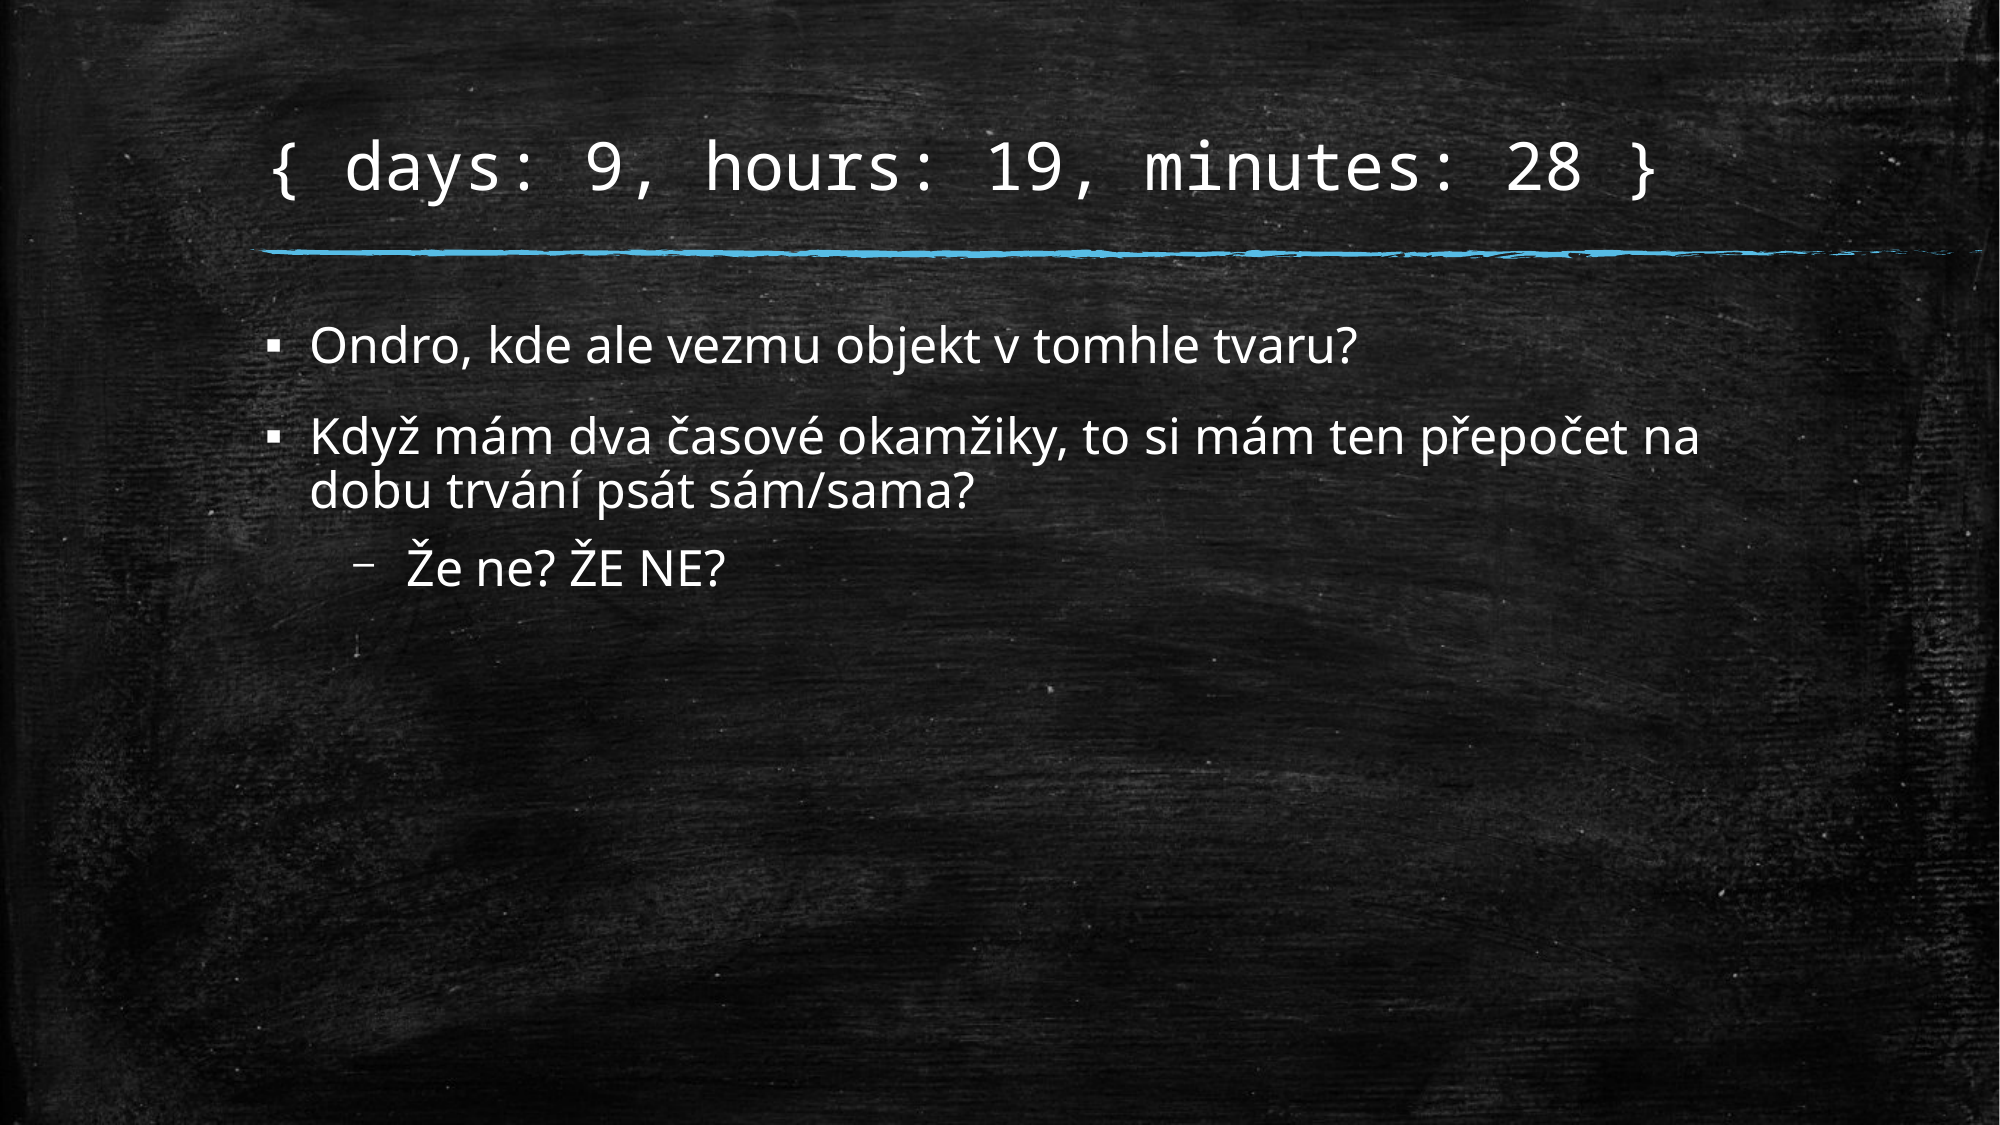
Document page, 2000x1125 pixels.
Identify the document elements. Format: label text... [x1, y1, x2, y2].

list Ondro, kde ale vezmu objekt v tomhle tvaru? Když mám dva časové okamžiky, to si mám ten přepočet na dobu trvání psát sám/sama? Že ne? ŽE NE? [249, 312, 1750, 1013]
picture [0, 0, 2000, 1125]
title { days: 9, hours: 19, minutes: 28 } [249, 45, 1750, 213]
